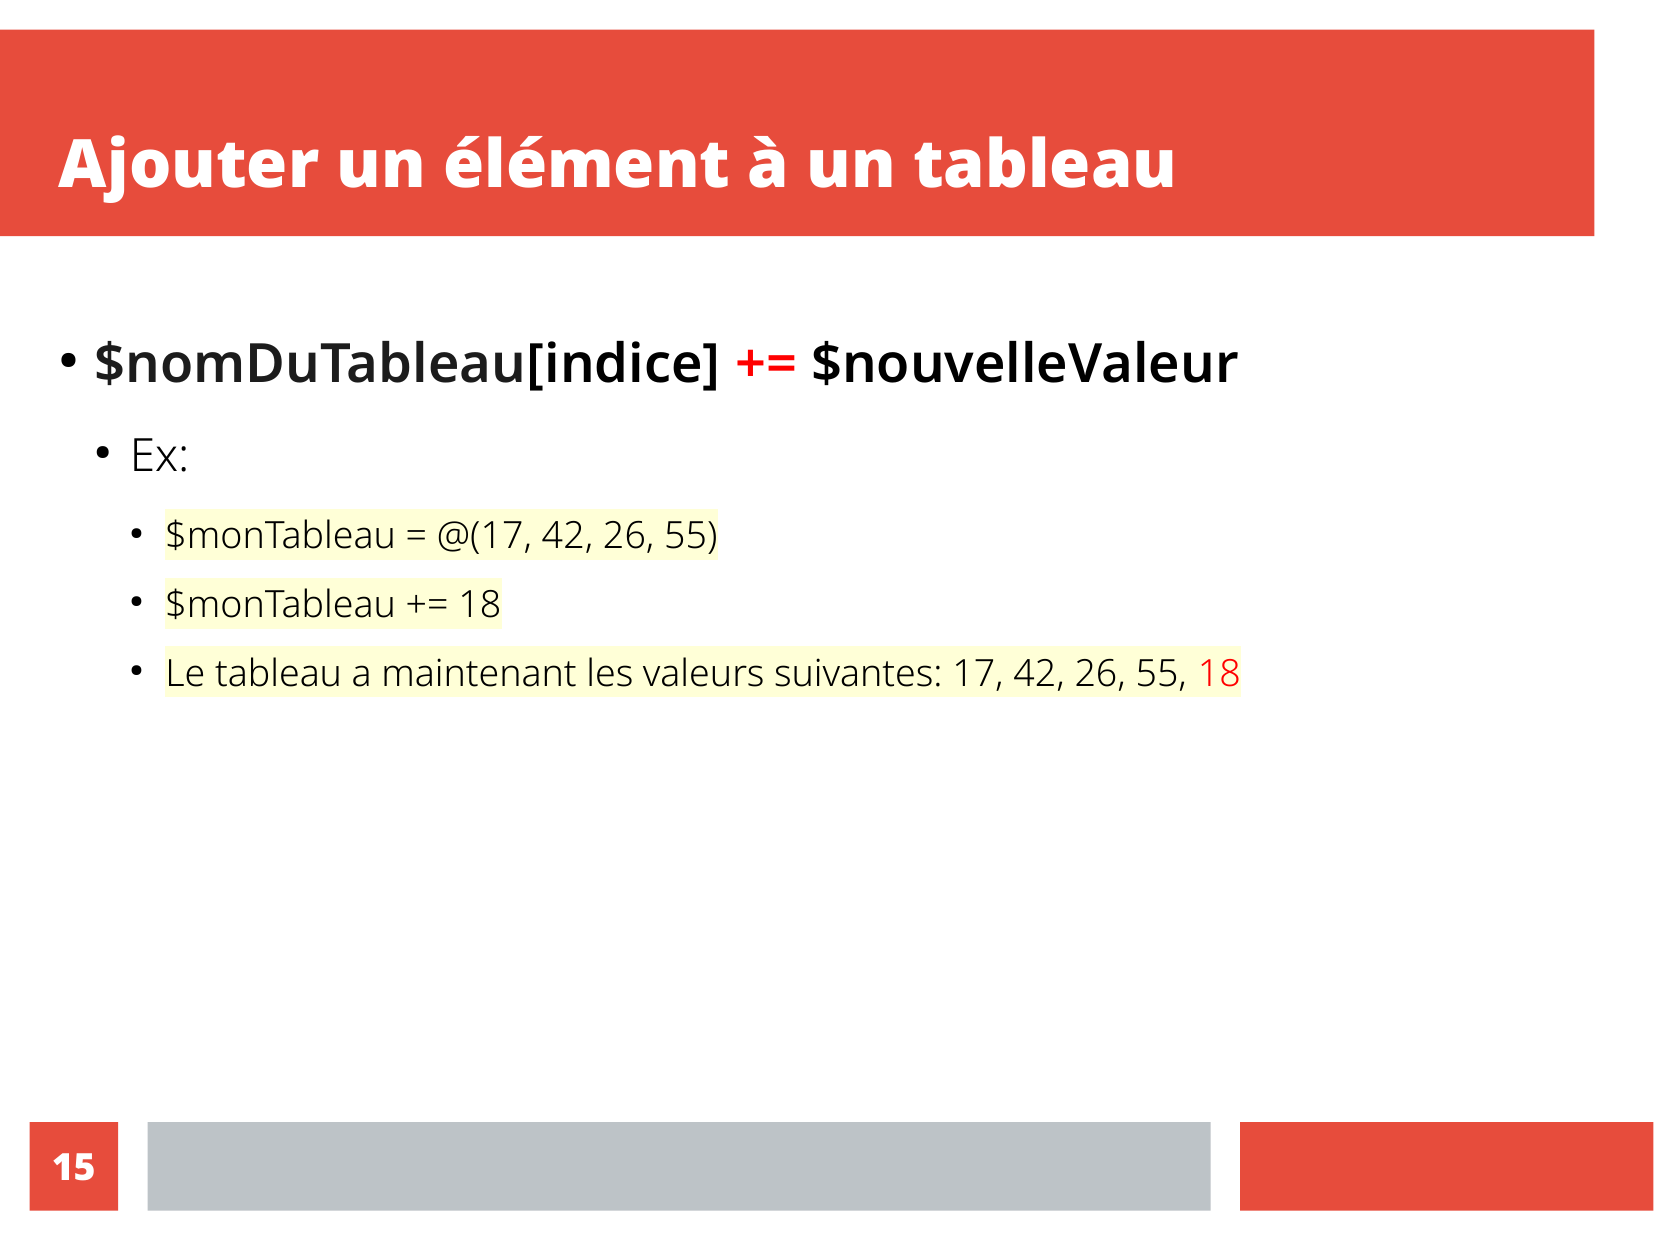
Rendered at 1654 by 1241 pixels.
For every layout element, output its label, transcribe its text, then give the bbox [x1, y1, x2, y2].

list $nomDuTableau[indice] += $nouvelleValeur Ex: $monTableau = @(17, 42, 26, 55) $monTableau += 18 Le tableau a maintenant les valeurs suivantes: 17, 42, 26, 55, 18 [59, 324, 1565, 1093]
title Ajouter un élément à un tableau [59, 59, 1595, 207]
